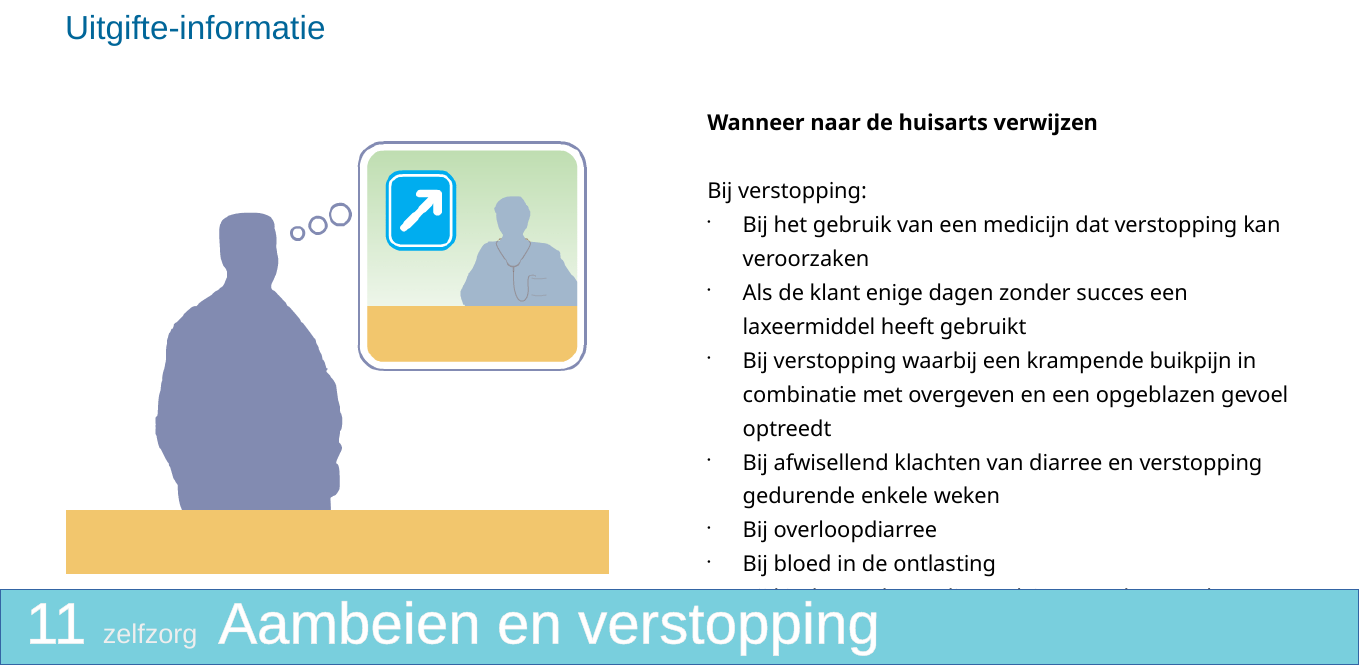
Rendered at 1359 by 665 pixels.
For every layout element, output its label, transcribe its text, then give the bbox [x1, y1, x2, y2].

text_box [0, 589, 1359, 665]
title 11 zelfzorg Aambeien en verstopping [26, 590, 993, 665]
picture [66, 118, 609, 574]
title Uitgifte-informatie [65, 9, 1288, 83]
text_box Wanneer naar de huisarts verwijzen Bij verstopping: Bij het gebruik van een medicijn dat verstopping kan veroorzaken Als de klant enige dagen zonder succes een laxeermiddel heeft gebruikt Bij verstopping waarbij een krampende buikpijn in combinatie met overgeven en een opgeblazen gevoel optreedt Bij afwisellend klachten van diarree en verstopping gedurende enkele weken Bij overloopdiarree Bij bloed in de ontlasting Bij kinderen als voedingsadviezen en laxerende limonadesiroop niet geleid hebben tot verbetering [692, 95, 1335, 589]
